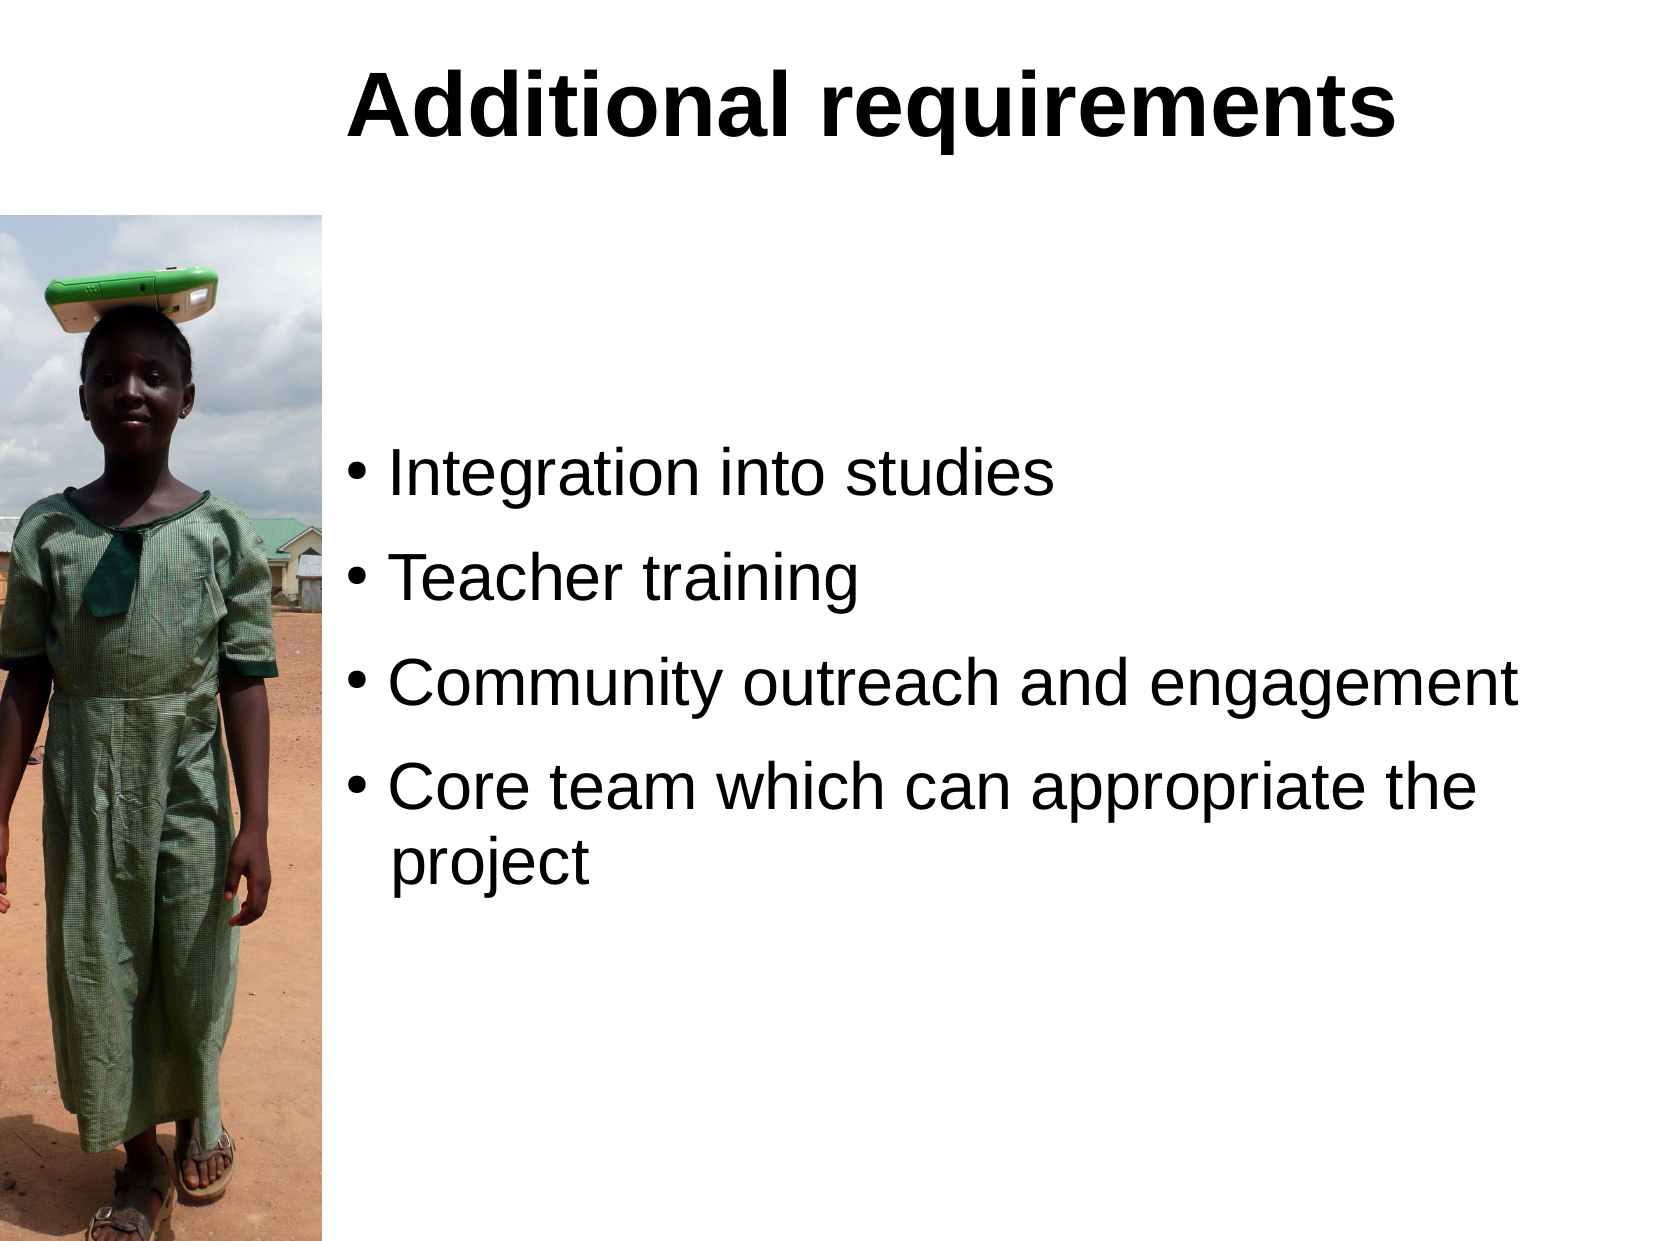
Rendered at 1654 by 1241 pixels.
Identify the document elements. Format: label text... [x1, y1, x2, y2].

subtitle Integration into studies Teacher training Community outreach and engagement Core team which can appropriate the project [345, 225, 1654, 1109]
title Additional requirements [345, 0, 1654, 211]
picture [0, 215, 322, 1241]
